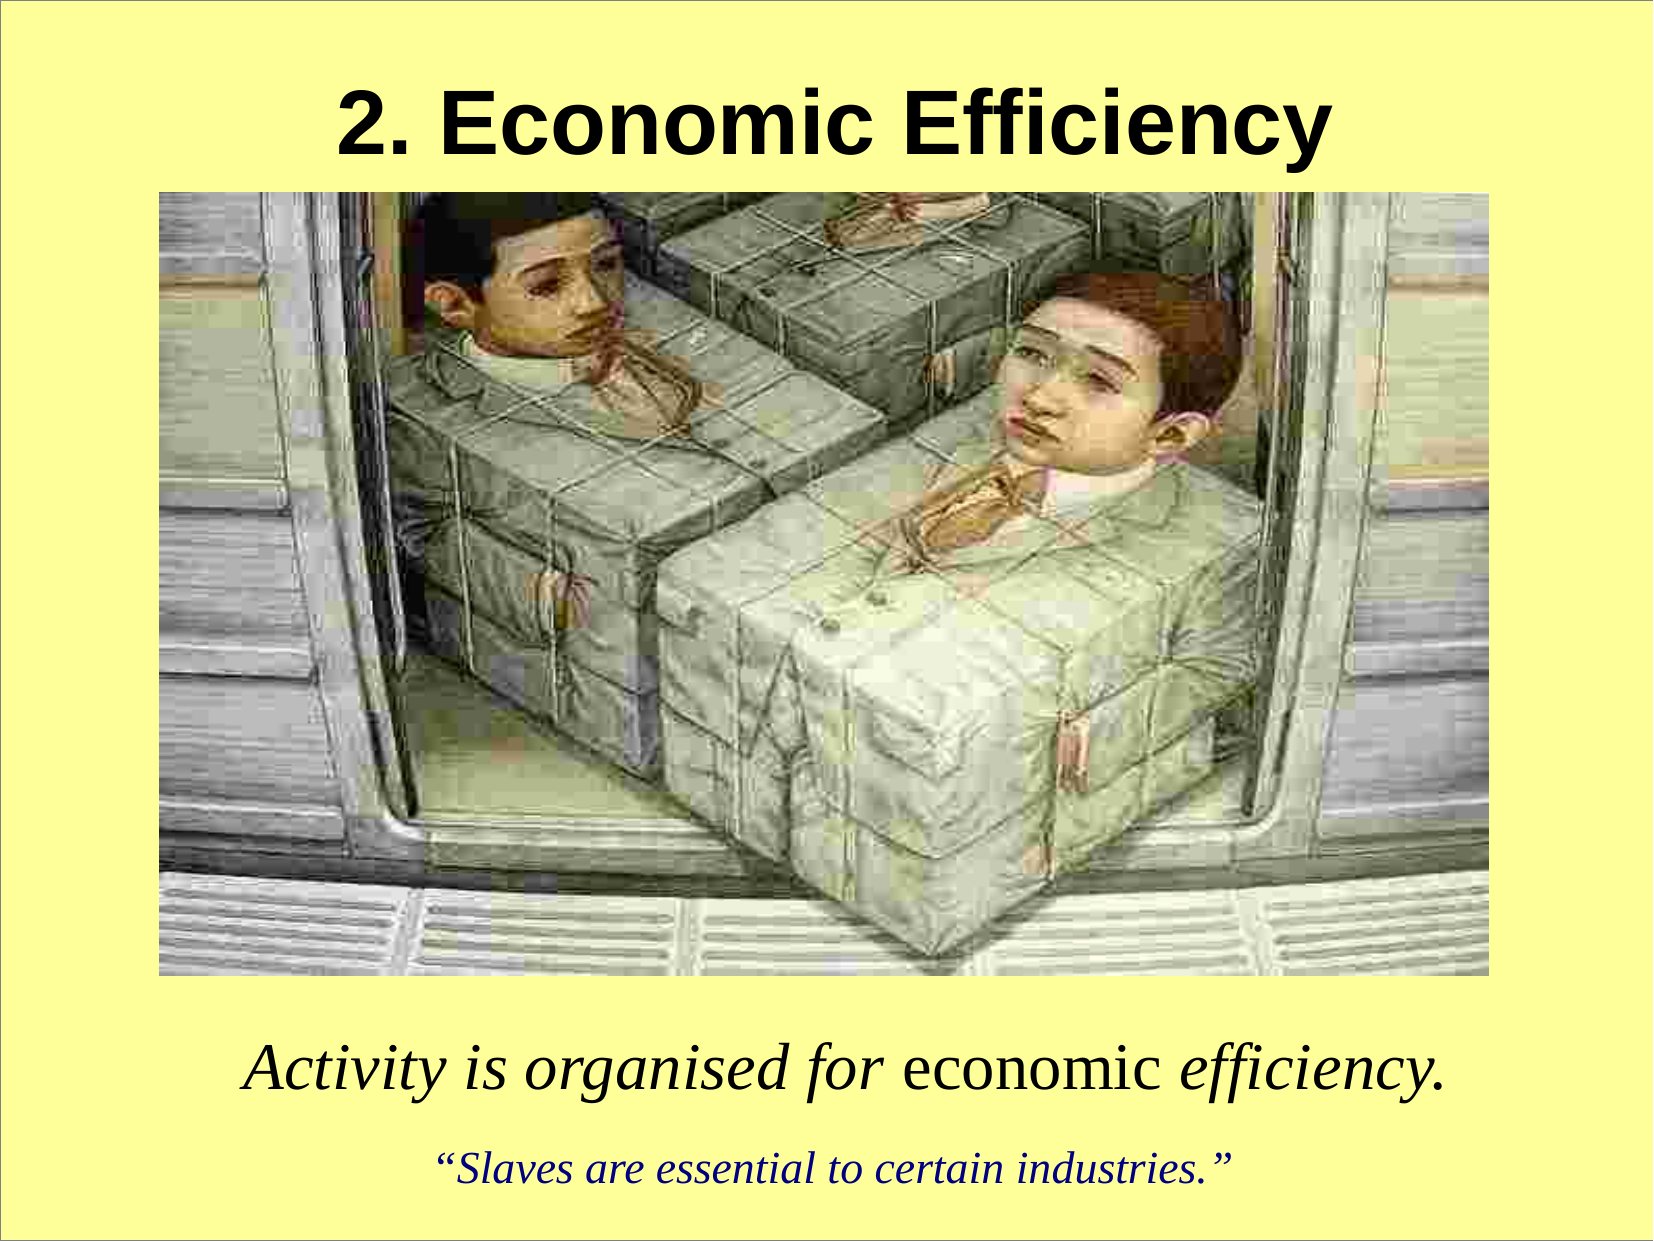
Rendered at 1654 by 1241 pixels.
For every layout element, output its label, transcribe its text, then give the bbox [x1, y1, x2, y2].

text_box Activity is organised for economic efficiency. [146, 963, 1547, 1171]
text_box 2. Economic Efficiency [75, 70, 1597, 174]
text_box [0, 0, 1653, 1241]
text_box “Slaves are essential to certain industries.” [41, 1145, 1625, 1197]
picture [159, 192, 1489, 963]
